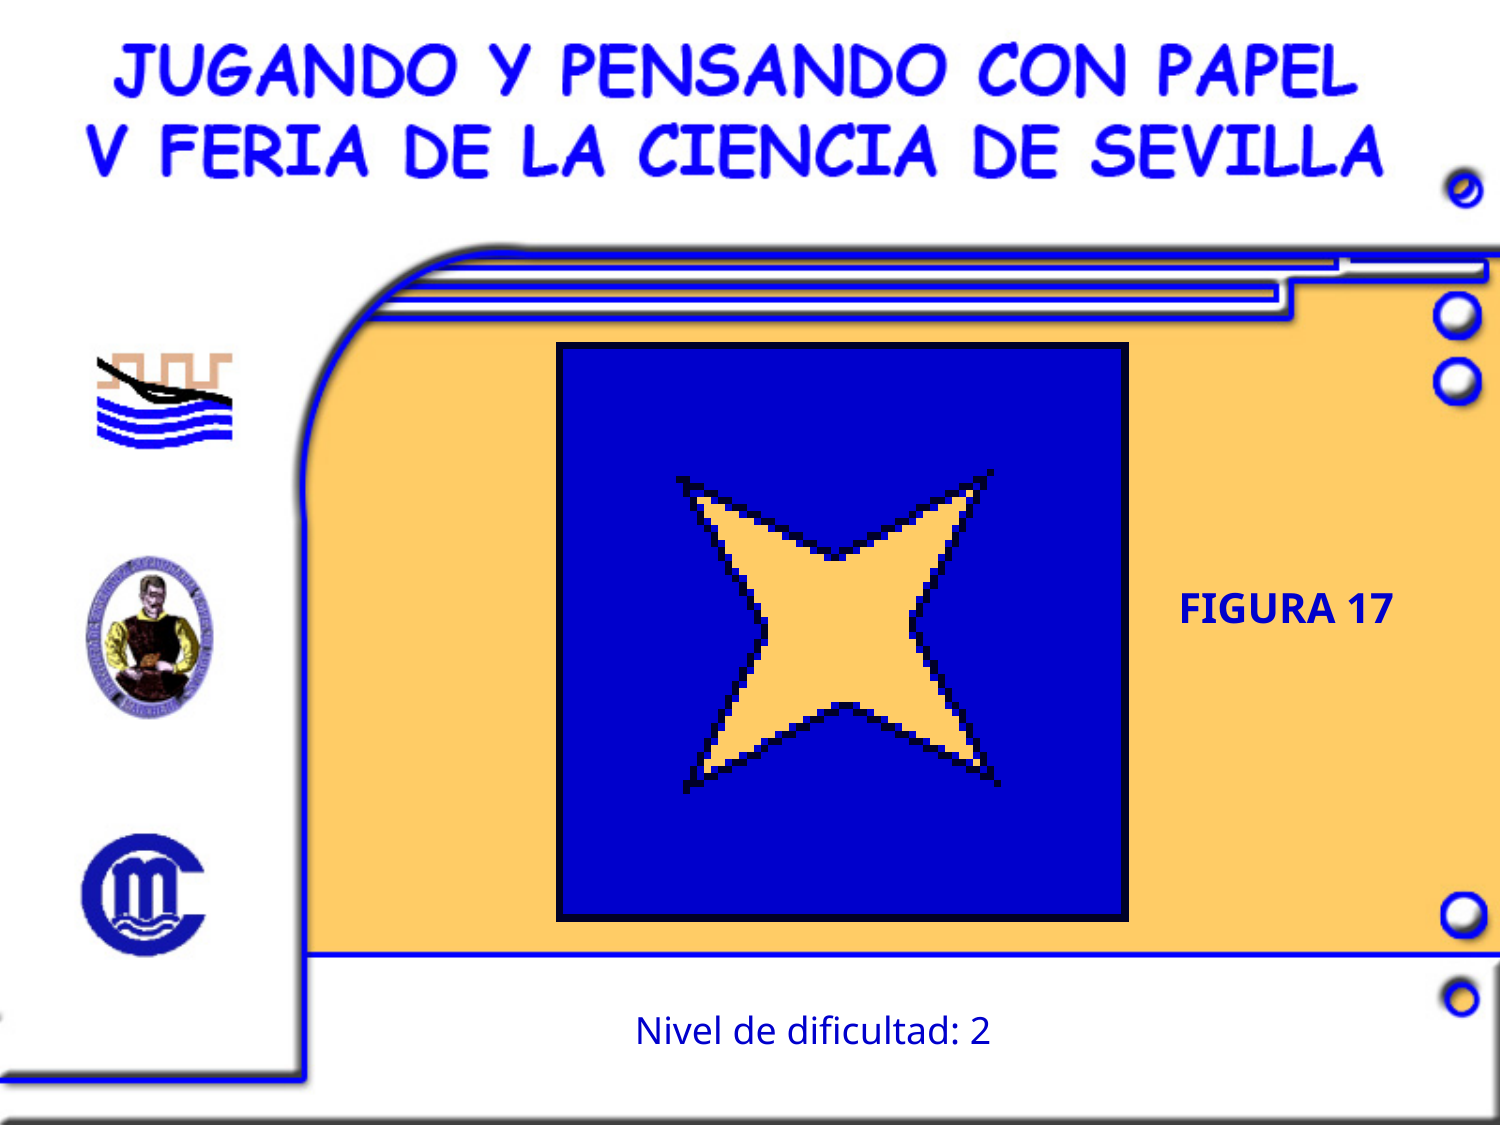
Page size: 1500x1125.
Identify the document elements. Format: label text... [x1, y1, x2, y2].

text_box FIGURA 17 [1163, 574, 1424, 640]
picture [0, 0, 1500, 1125]
text_box Nivel de dificultad: 2 [620, 999, 1010, 1060]
